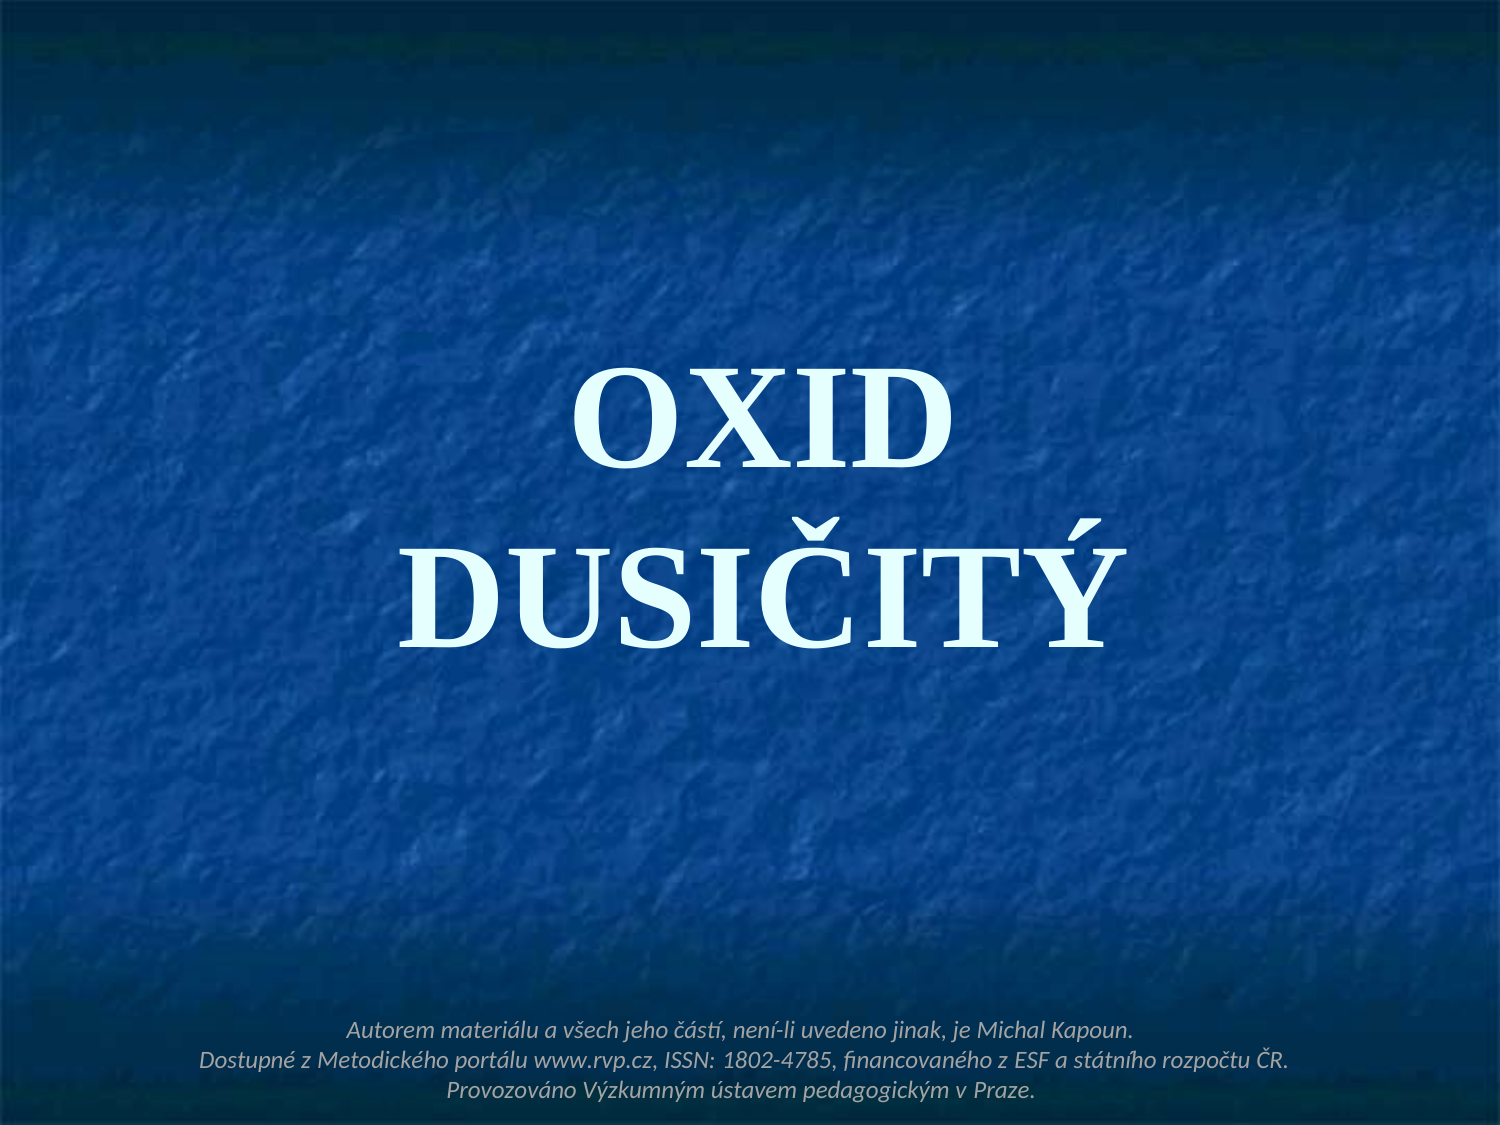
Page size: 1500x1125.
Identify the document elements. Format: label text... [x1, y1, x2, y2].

title OXID DUSIČITÝ [88, 310, 1439, 686]
picture [0, 0, 1500, 1125]
text_box Autorem materiálu a všech jeho částí, není-li uvedeno jinak, je Michal Kapoun. Dostupné z Metodického portálu www.rvp.cz, ISSN: 1802-4785, financovaného z ESF a státního rozpočtu ČR. Provozováno Výzkumným ústavem pedagogickým v Praze. [147, 1011, 1341, 1106]
